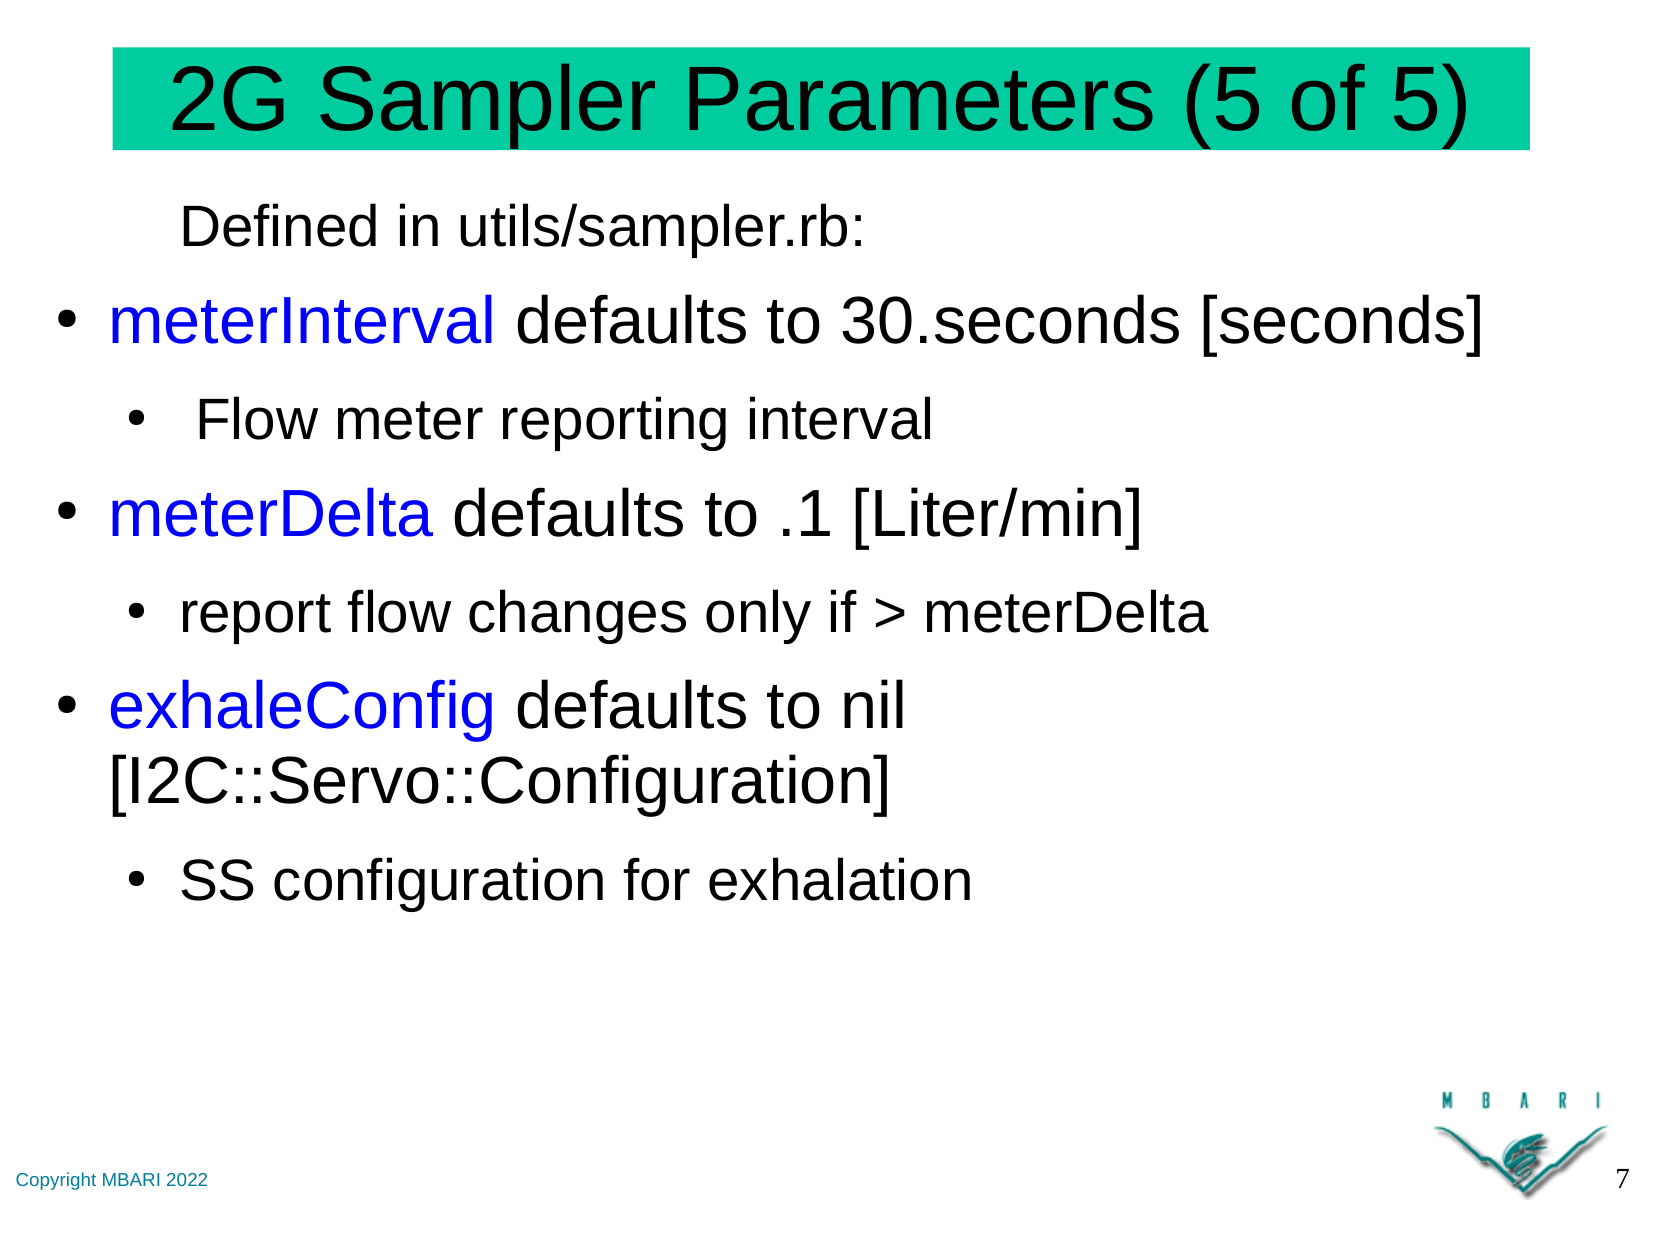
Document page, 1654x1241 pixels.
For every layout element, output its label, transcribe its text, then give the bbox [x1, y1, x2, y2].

picture [1426, 1091, 1613, 1200]
list Defined in utils/sampler.rb: meterInterval defaults to 30.seconds [seconds] Flow meter reporting interval meterDelta defaults to .1 [Liter/min] report flow changes only if > meterDelta exhaleConfig defaults to nil [I2C::Servo::Configuration] SS configuration for exhalation [37, 194, 1613, 1088]
title 2G Sampler Parameters (5 of 5) [112, 47, 1530, 151]
